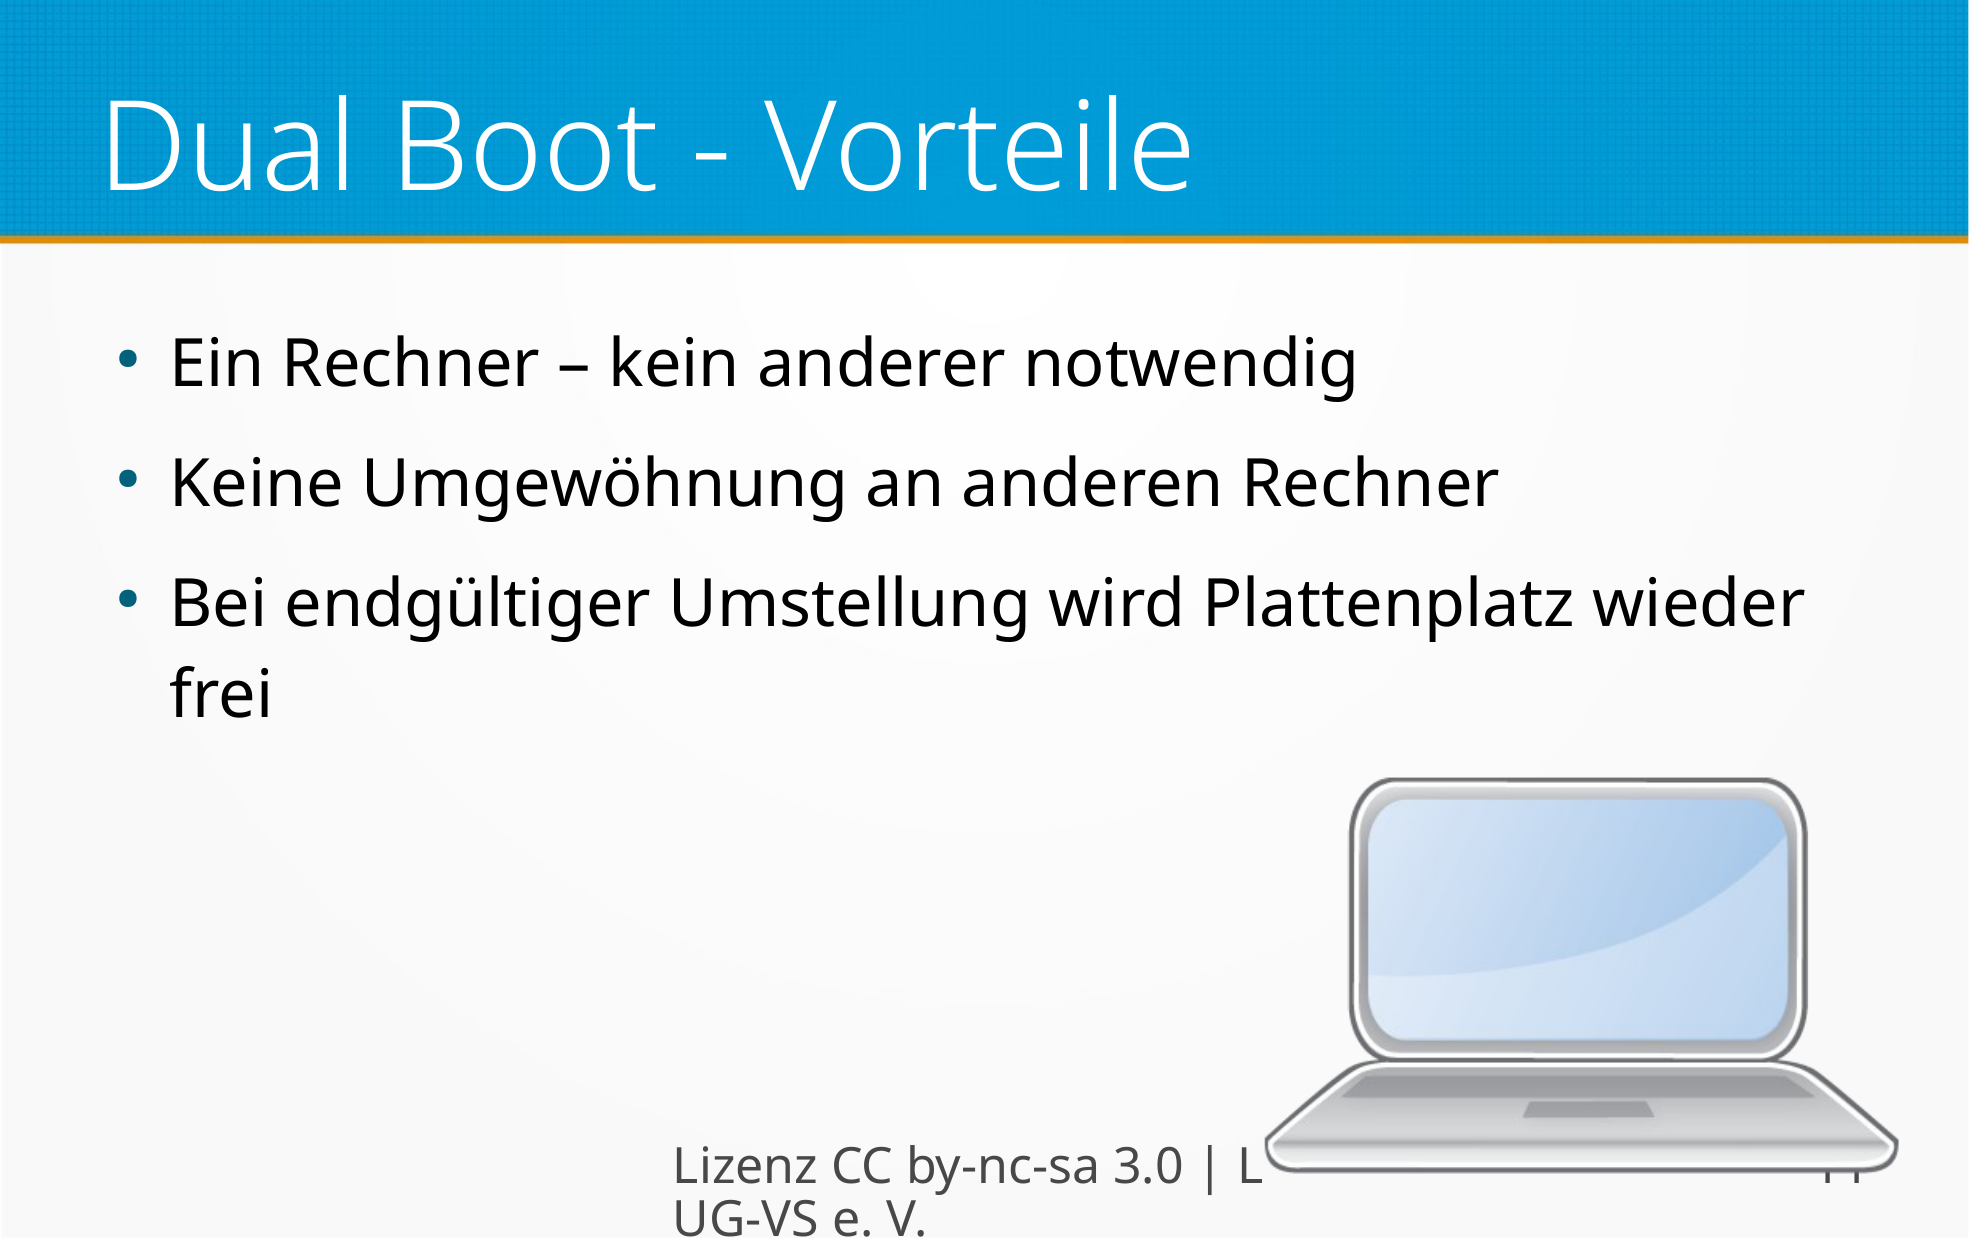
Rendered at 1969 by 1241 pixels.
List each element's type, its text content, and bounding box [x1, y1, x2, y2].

picture [0, 233, 1969, 1241]
list Ein Rechner – kein anderer notwendig Keine Umgewöhnung an anderen Rechner Bei endgültiger Umstellung wird Plattenplatz wieder frei [98, 315, 1861, 1081]
title Dual Boot - Vorteile [98, 19, 1870, 227]
